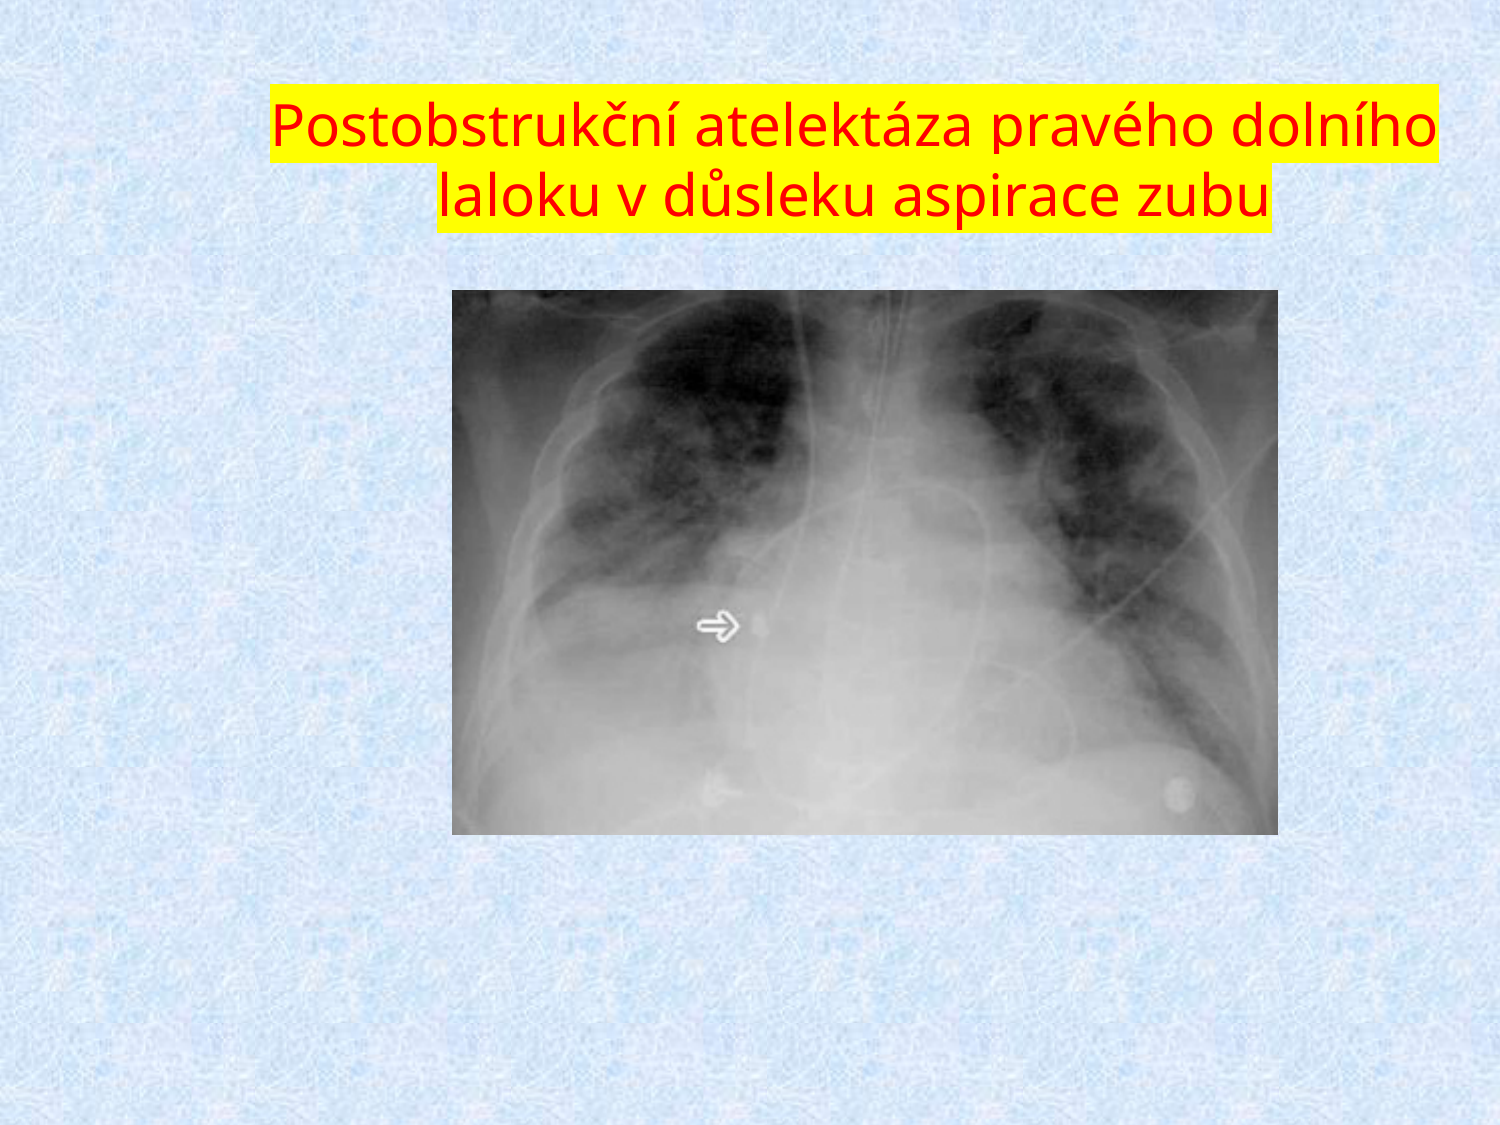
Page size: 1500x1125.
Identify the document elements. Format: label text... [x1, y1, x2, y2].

picture [452, 290, 1278, 835]
list Postobstrukční atelektáza pravého dolního laloku v důsleku aspirace zubu [164, 80, 1500, 237]
